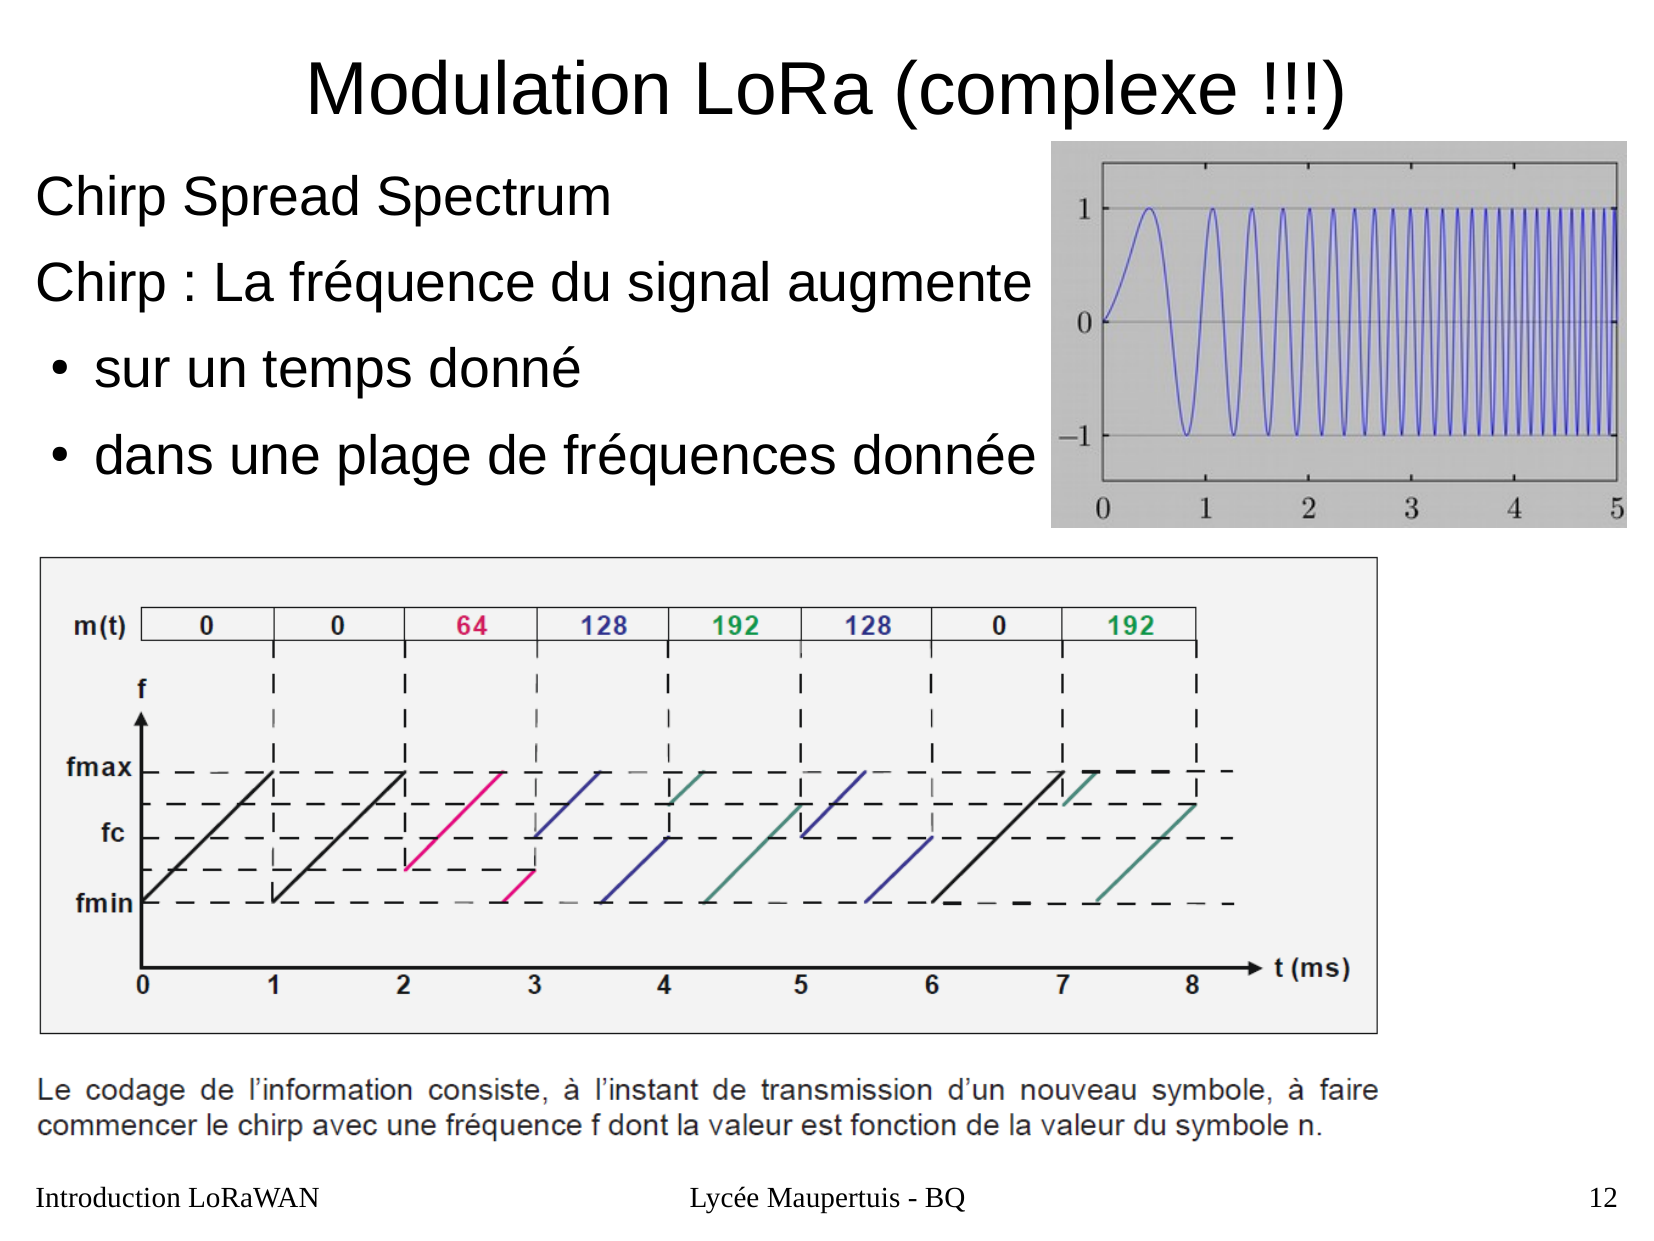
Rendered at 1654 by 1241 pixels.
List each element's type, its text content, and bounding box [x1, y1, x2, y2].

picture [1051, 141, 1627, 528]
picture [35, 543, 1384, 1145]
title Modulation LoRa (complexe !!!) [35, 35, 1619, 142]
list Chirp Spread Spectrum Chirp : La fréquence du signal augmente sur un temps donné dans une plage de fréquences donnée [35, 165, 1040, 497]
